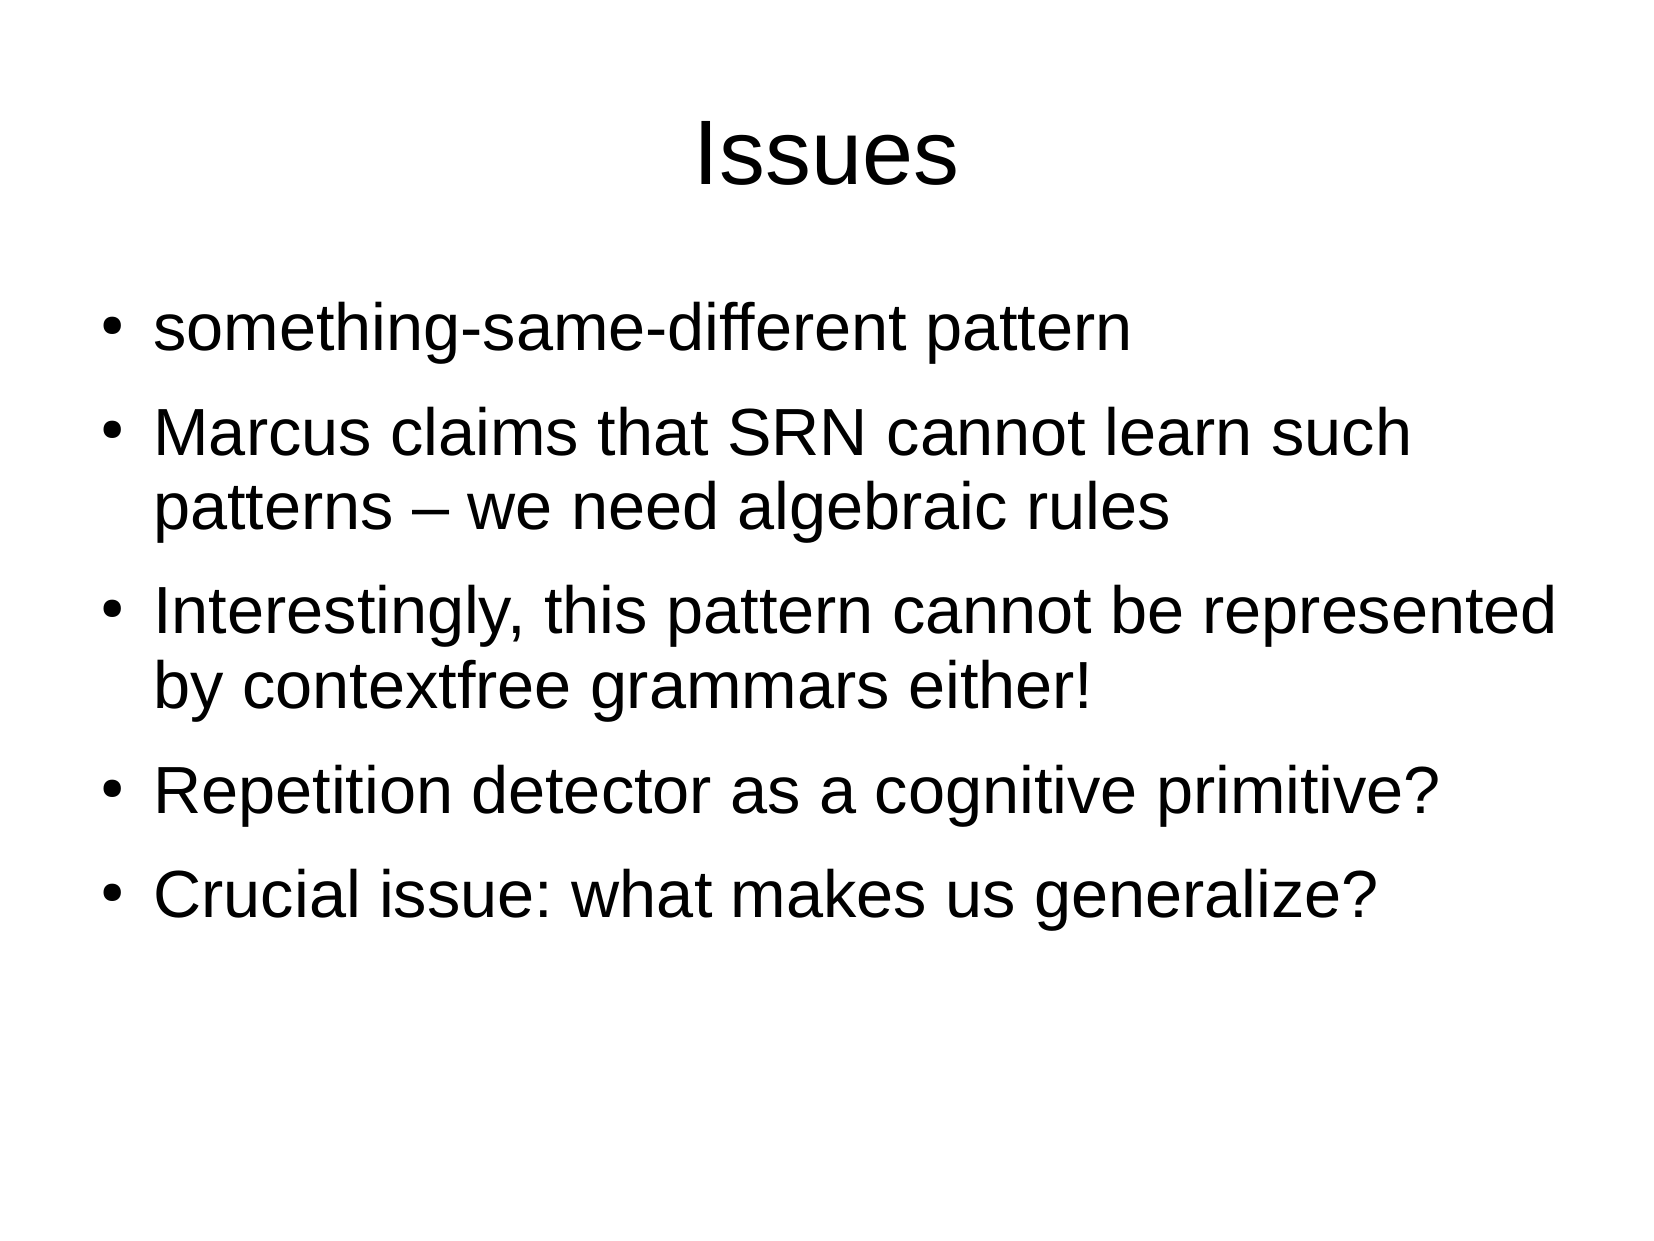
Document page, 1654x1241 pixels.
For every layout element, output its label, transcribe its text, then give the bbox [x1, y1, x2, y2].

list something-same-different pattern Marcus claims that SRN cannot learn such patterns – we need algebraic rules Interestingly, this pattern cannot be represented by contextfree grammars either! Repetition detector as a cognitive primitive? Crucial issue: what makes us generalize? [82, 290, 1571, 995]
title Issues [82, 56, 1571, 250]
